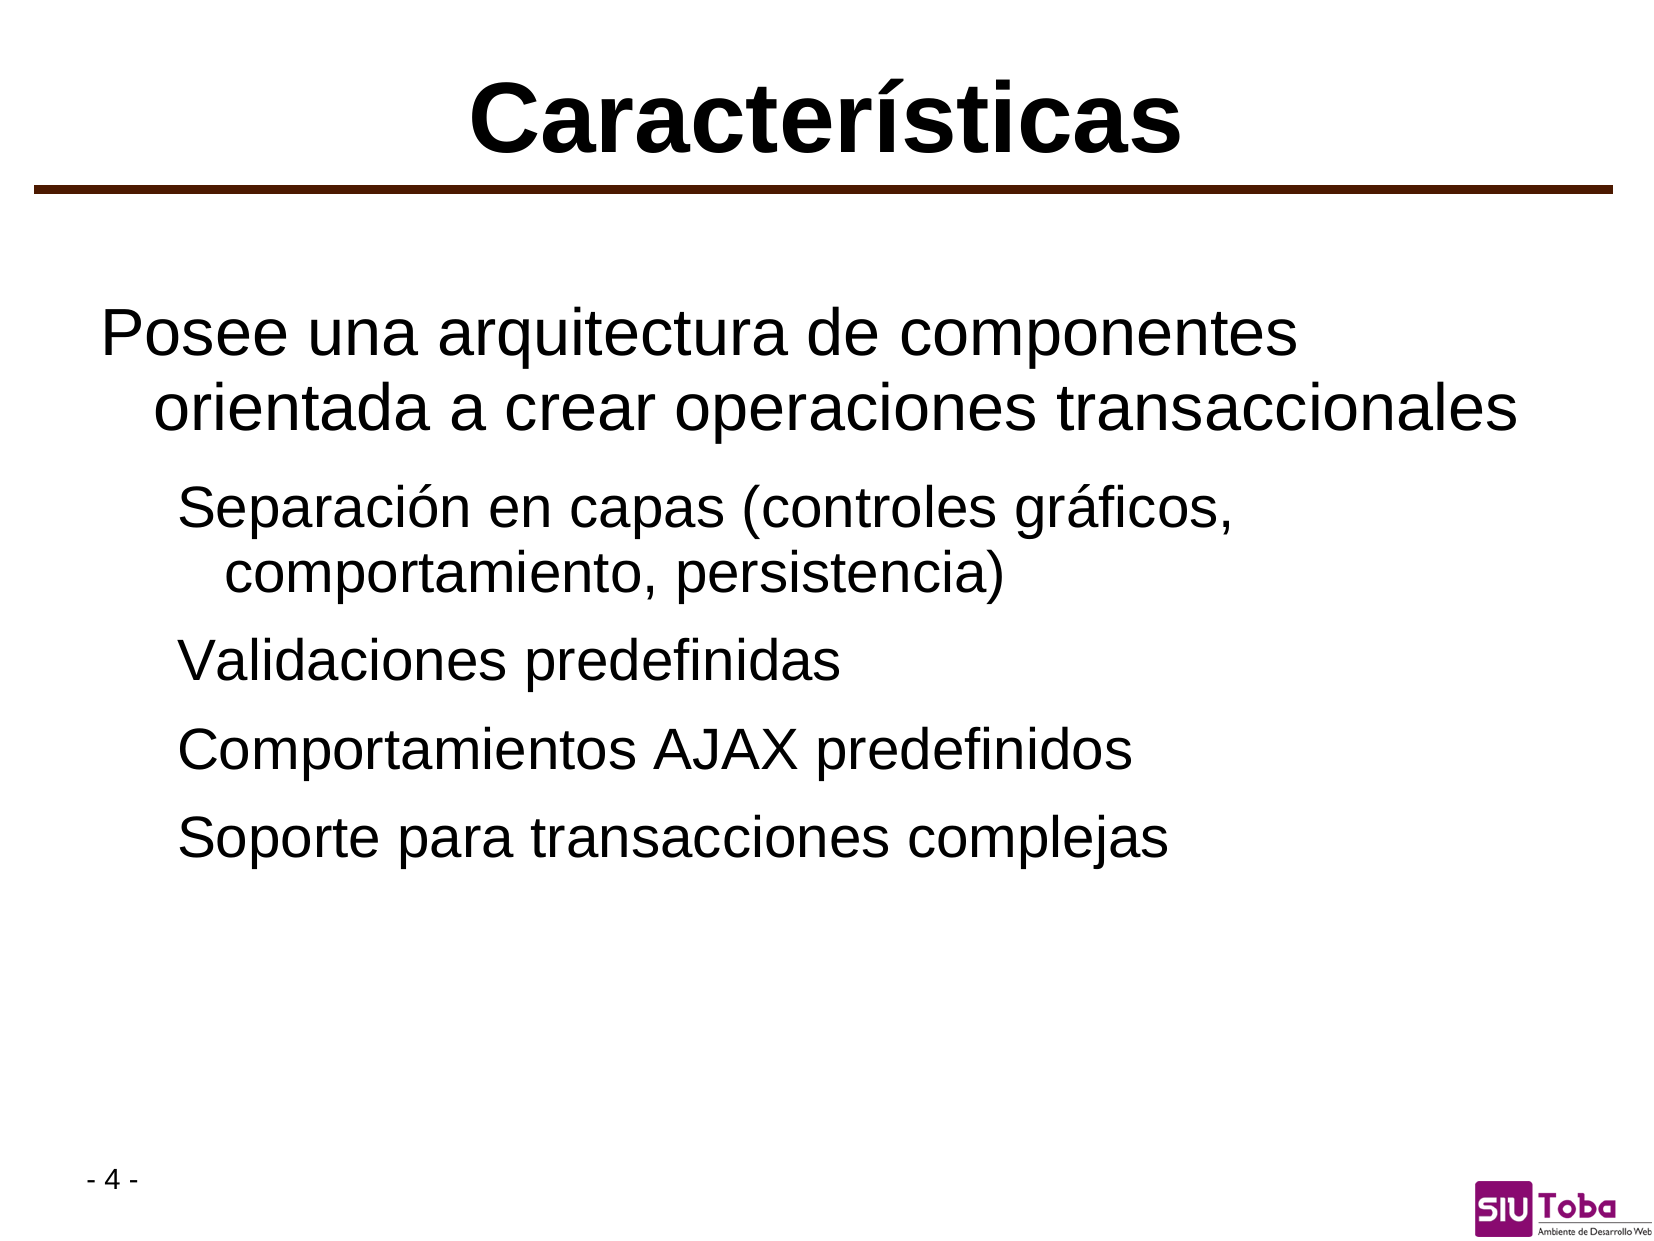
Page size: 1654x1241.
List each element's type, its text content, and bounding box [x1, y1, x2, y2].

picture [1475, 1181, 1652, 1237]
list Posee una arquitectura de componentes orientada a crear operaciones transaccionales Separación en capas (controles gráficos, comportamiento, persistencia) Validaciones predefinidas Comportamientos AJAX predefinidos Soporte para transacciones complejas [82, 295, 1565, 1095]
title Características [58, 47, 1594, 188]
